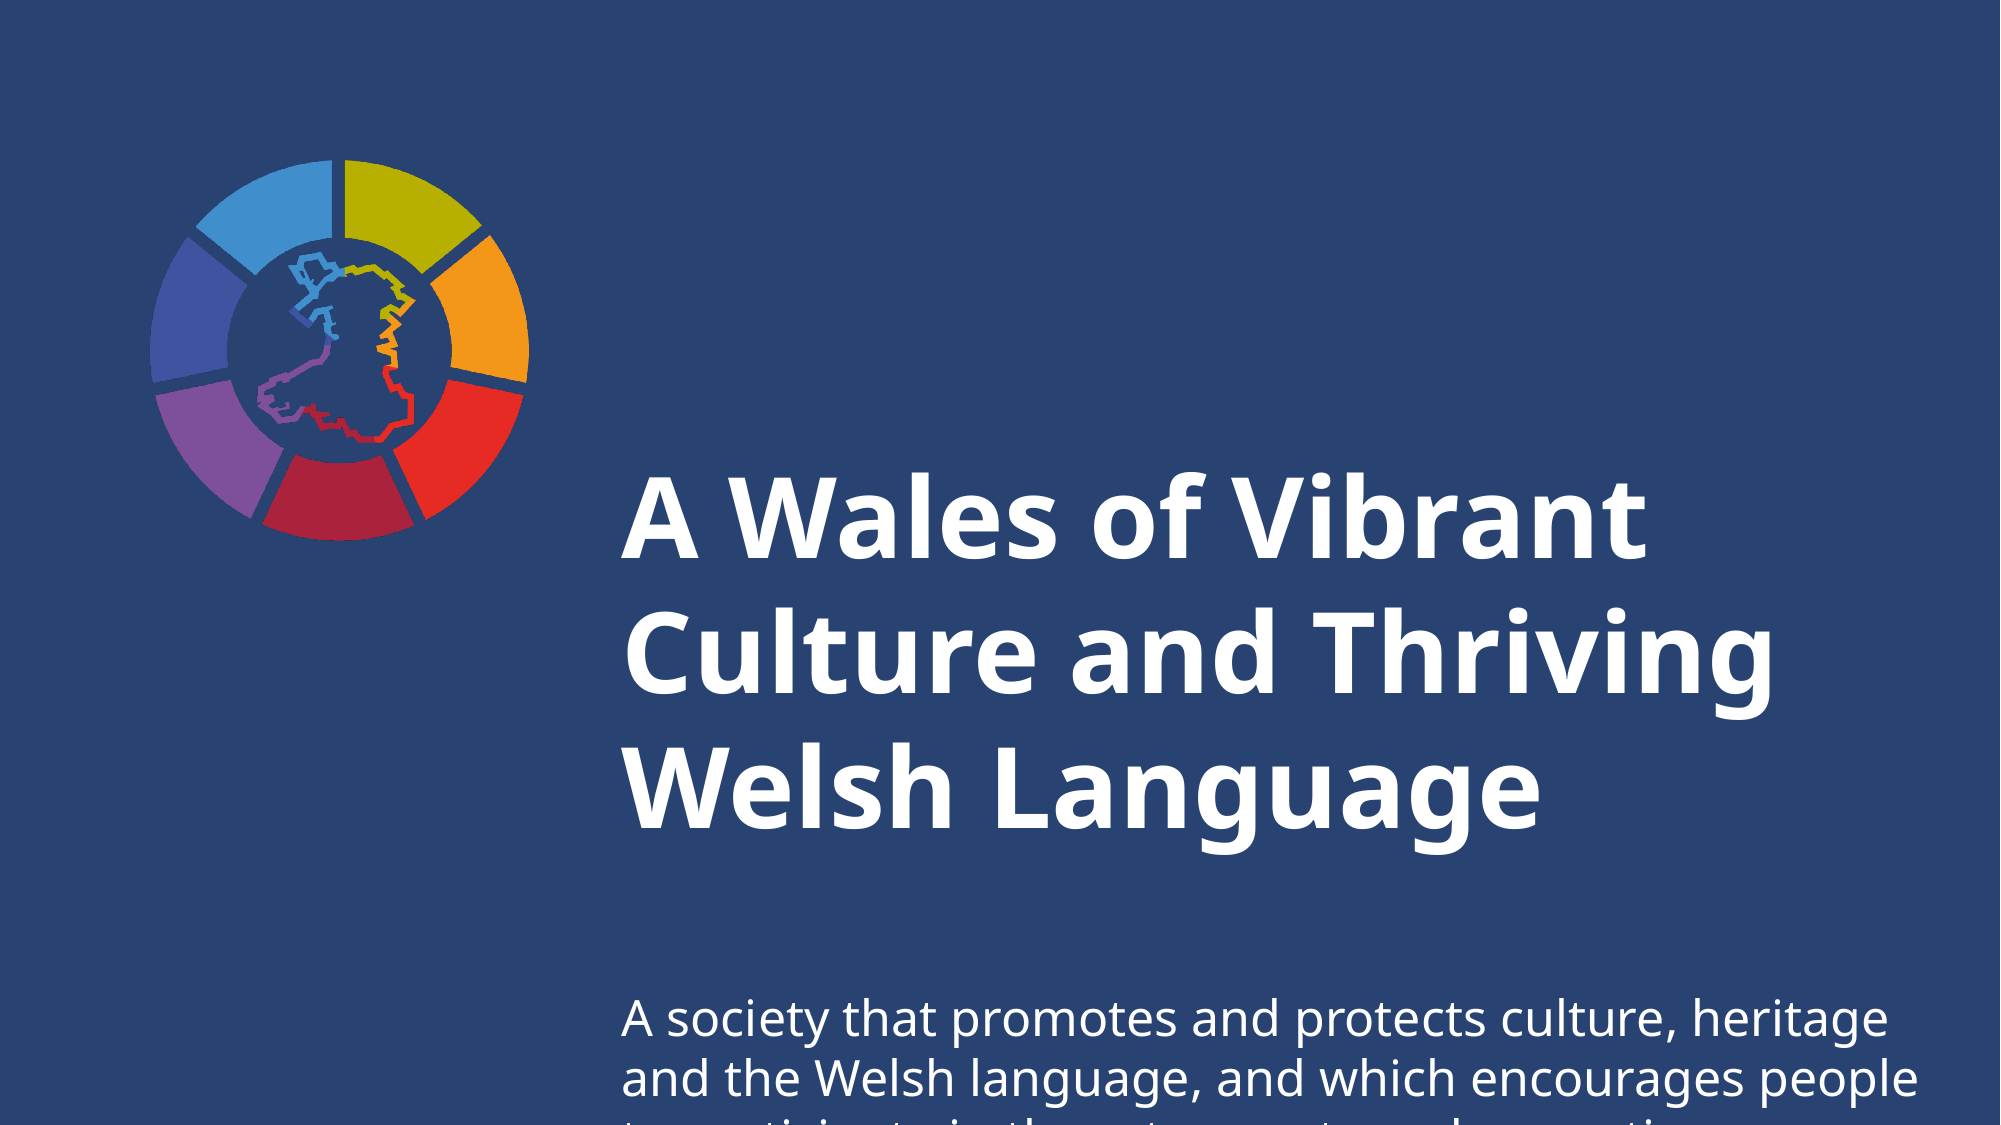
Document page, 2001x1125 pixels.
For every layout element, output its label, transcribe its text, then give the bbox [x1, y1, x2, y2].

title A Wales of Vibrant Culture and Thriving Welsh Language A society that promotes and protects culture, heritage and the Welsh language, and which encourages people to participate in the arts, sports and recreation. [606, 438, 1957, 685]
picture [149, 160, 543, 541]
